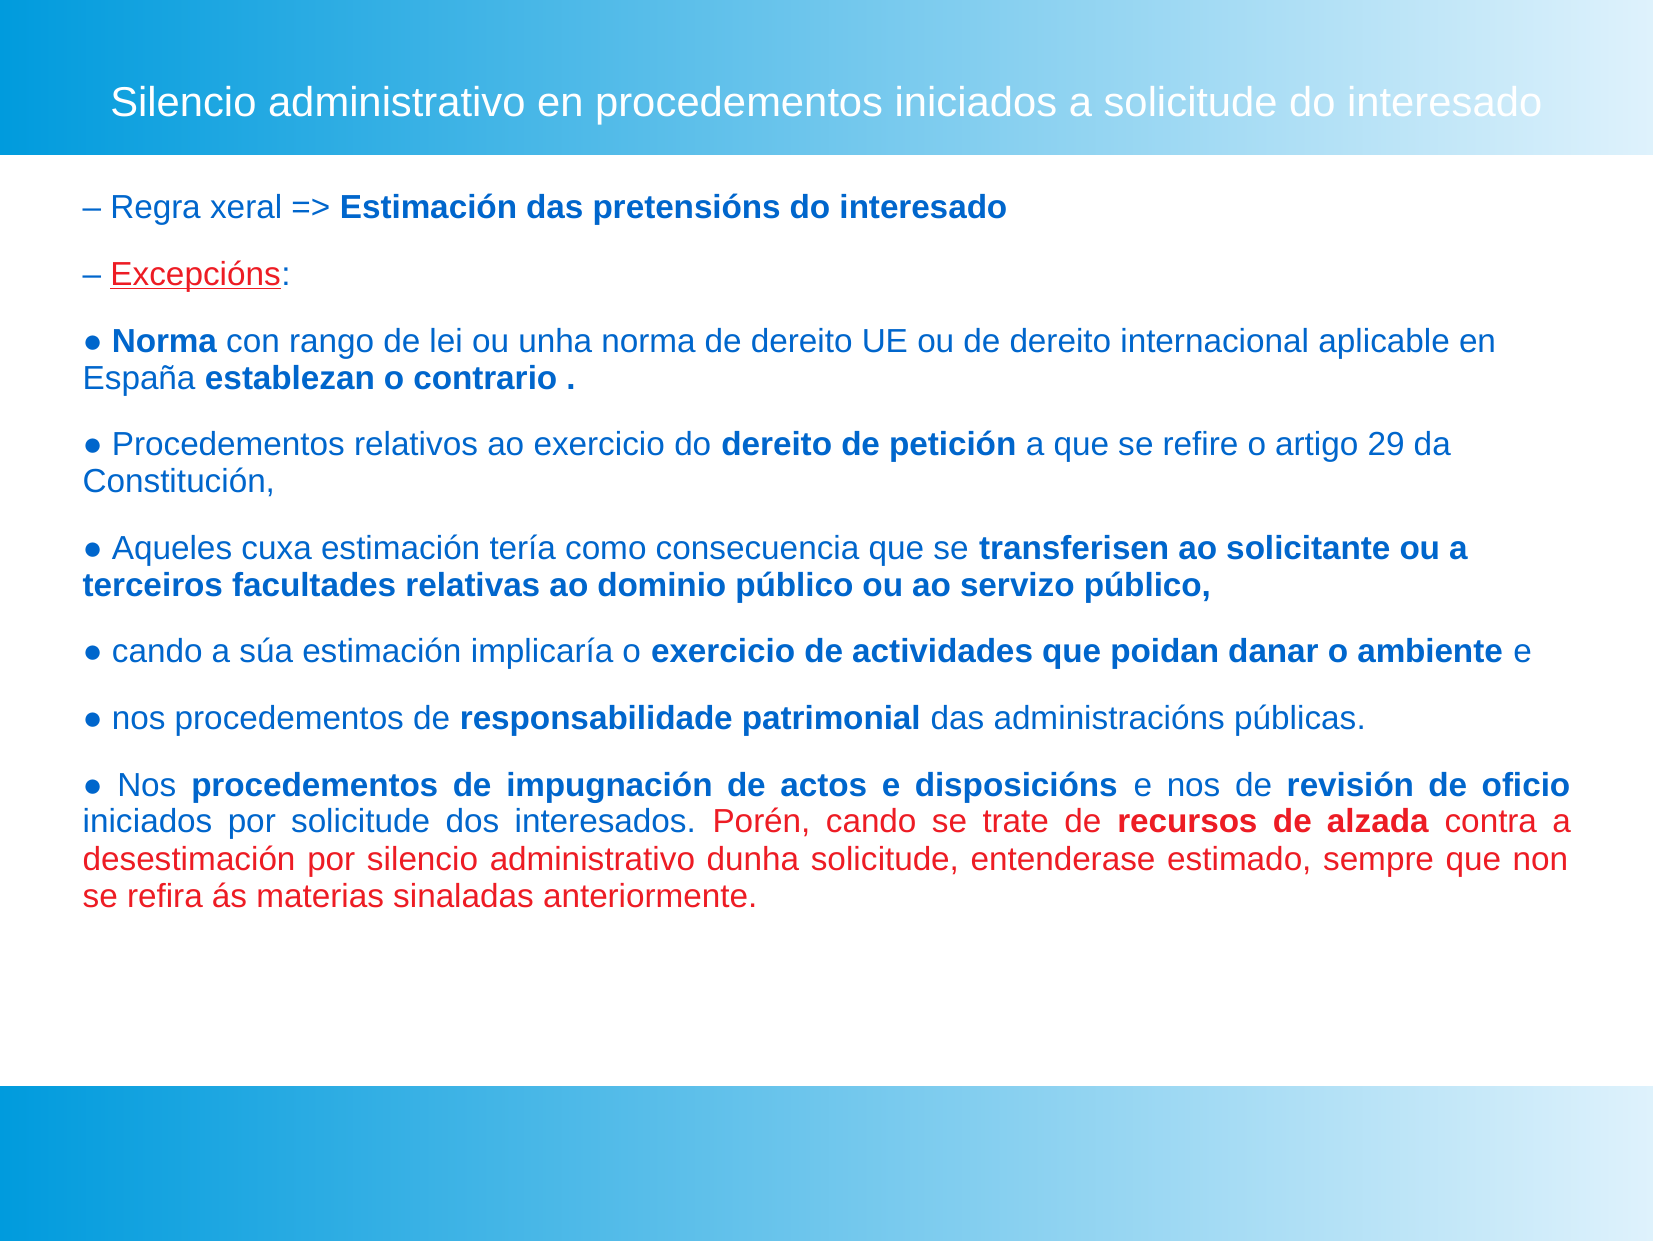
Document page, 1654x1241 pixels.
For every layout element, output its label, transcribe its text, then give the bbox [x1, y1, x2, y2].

list – Regra xeral => Estimación das pretensións do interesado – Excepcións: ● Norma con rango de lei ou unha norma de dereito UE ou de dereito internacional aplicable en España establezan o contrario . ● Procedementos relativos ao exercicio do dereito de petición a que se refire o artigo 29 da Constitución, ● Aqueles cuxa estimación tería como consecuencia que se transferisen ao solicitante ou a terceiros facultades relativas ao dominio público ou ao servizo público, ● cando a súa estimación implicaría o exercicio de actividades que poidan danar o ambiente e ● nos procedementos de responsabilidade patrimonial das administracións públicas. ● Nos procedementos de impugnación de actos e disposicións e nos de revisión de oficio iniciados por solicitude dos interesados. Porén, cando se trate de recursos de alzada contra a desestimación por silencio administrativo dunha solicitude, entenderase estimado, sempre que non se refira ás materias sinaladas anteriormente. [82, 188, 1571, 1010]
title Silencio administrativo en procedementos iniciados a solicitude do interesado [82, 49, 1571, 155]
